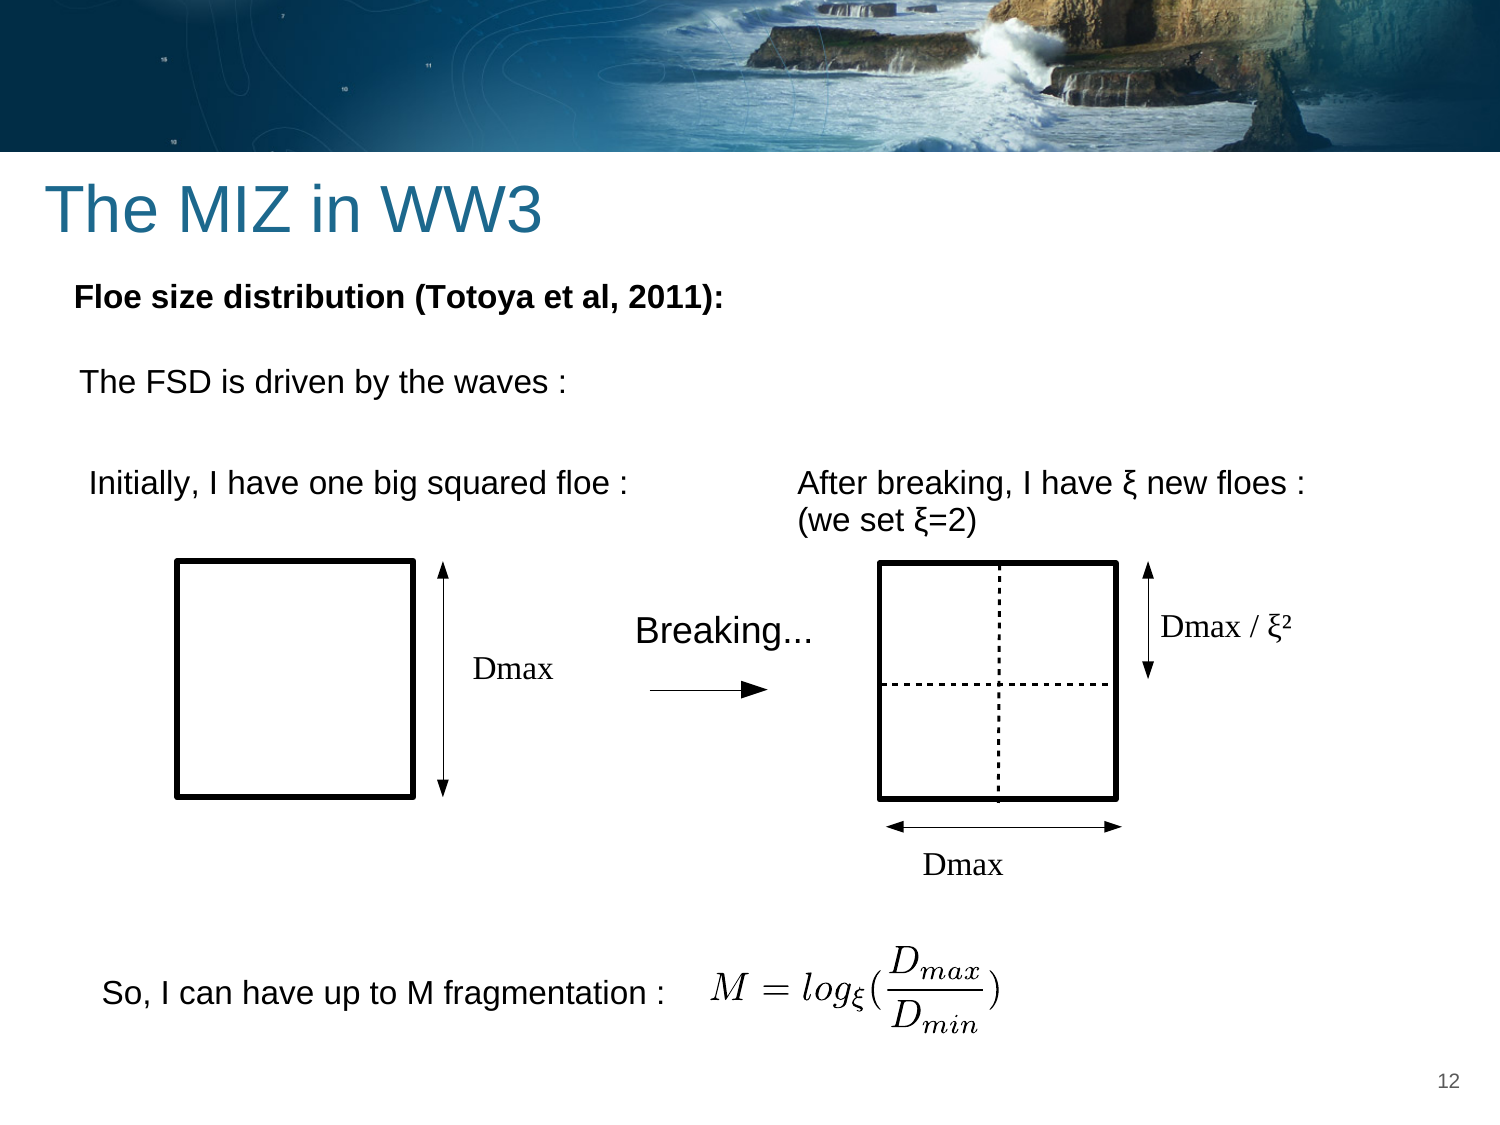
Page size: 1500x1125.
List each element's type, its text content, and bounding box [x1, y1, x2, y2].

text_box [838, 413, 1500, 549]
text_box Breaking... [620, 604, 857, 665]
text_box Initially, I have one big squared floe : [88, 464, 680, 502]
text_box After breaking, I have ξ new floes : (we set ξ=2) [797, 464, 1447, 540]
text_box Dmax / ξ² [1160, 601, 1300, 642]
text_box Dmax [922, 845, 1247, 886]
text_box The FSD is driven by the waves : [79, 363, 650, 402]
text_box [708, 946, 1003, 1034]
picture [0, 0, 1500, 152]
title The MIZ in WW3 [29, 118, 1214, 294]
text_box Dmax [472, 649, 797, 690]
text_box Floe size distribution (Totoya et al, 2011): [59, 265, 1477, 402]
text_box So, I can have up to M fragmentation : [101, 974, 752, 1012]
